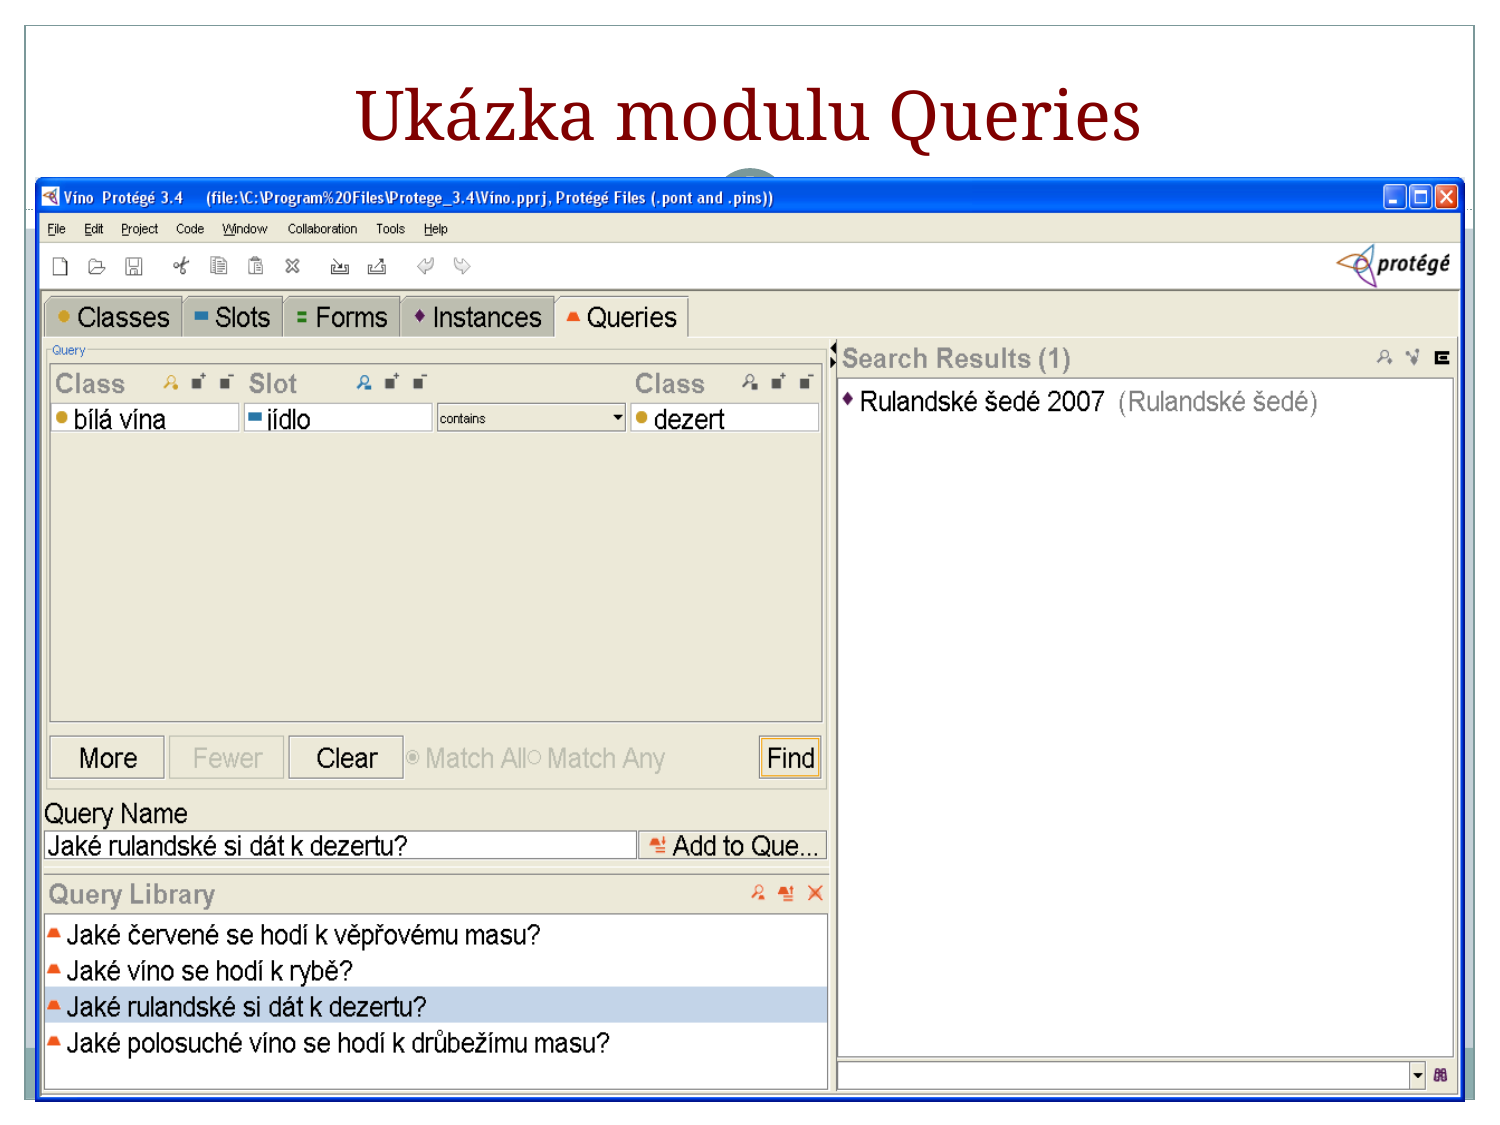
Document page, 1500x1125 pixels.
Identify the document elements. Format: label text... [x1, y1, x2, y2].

text_box [35, 177, 1465, 1102]
title Ukázka modulu Queries [49, 37, 1450, 162]
